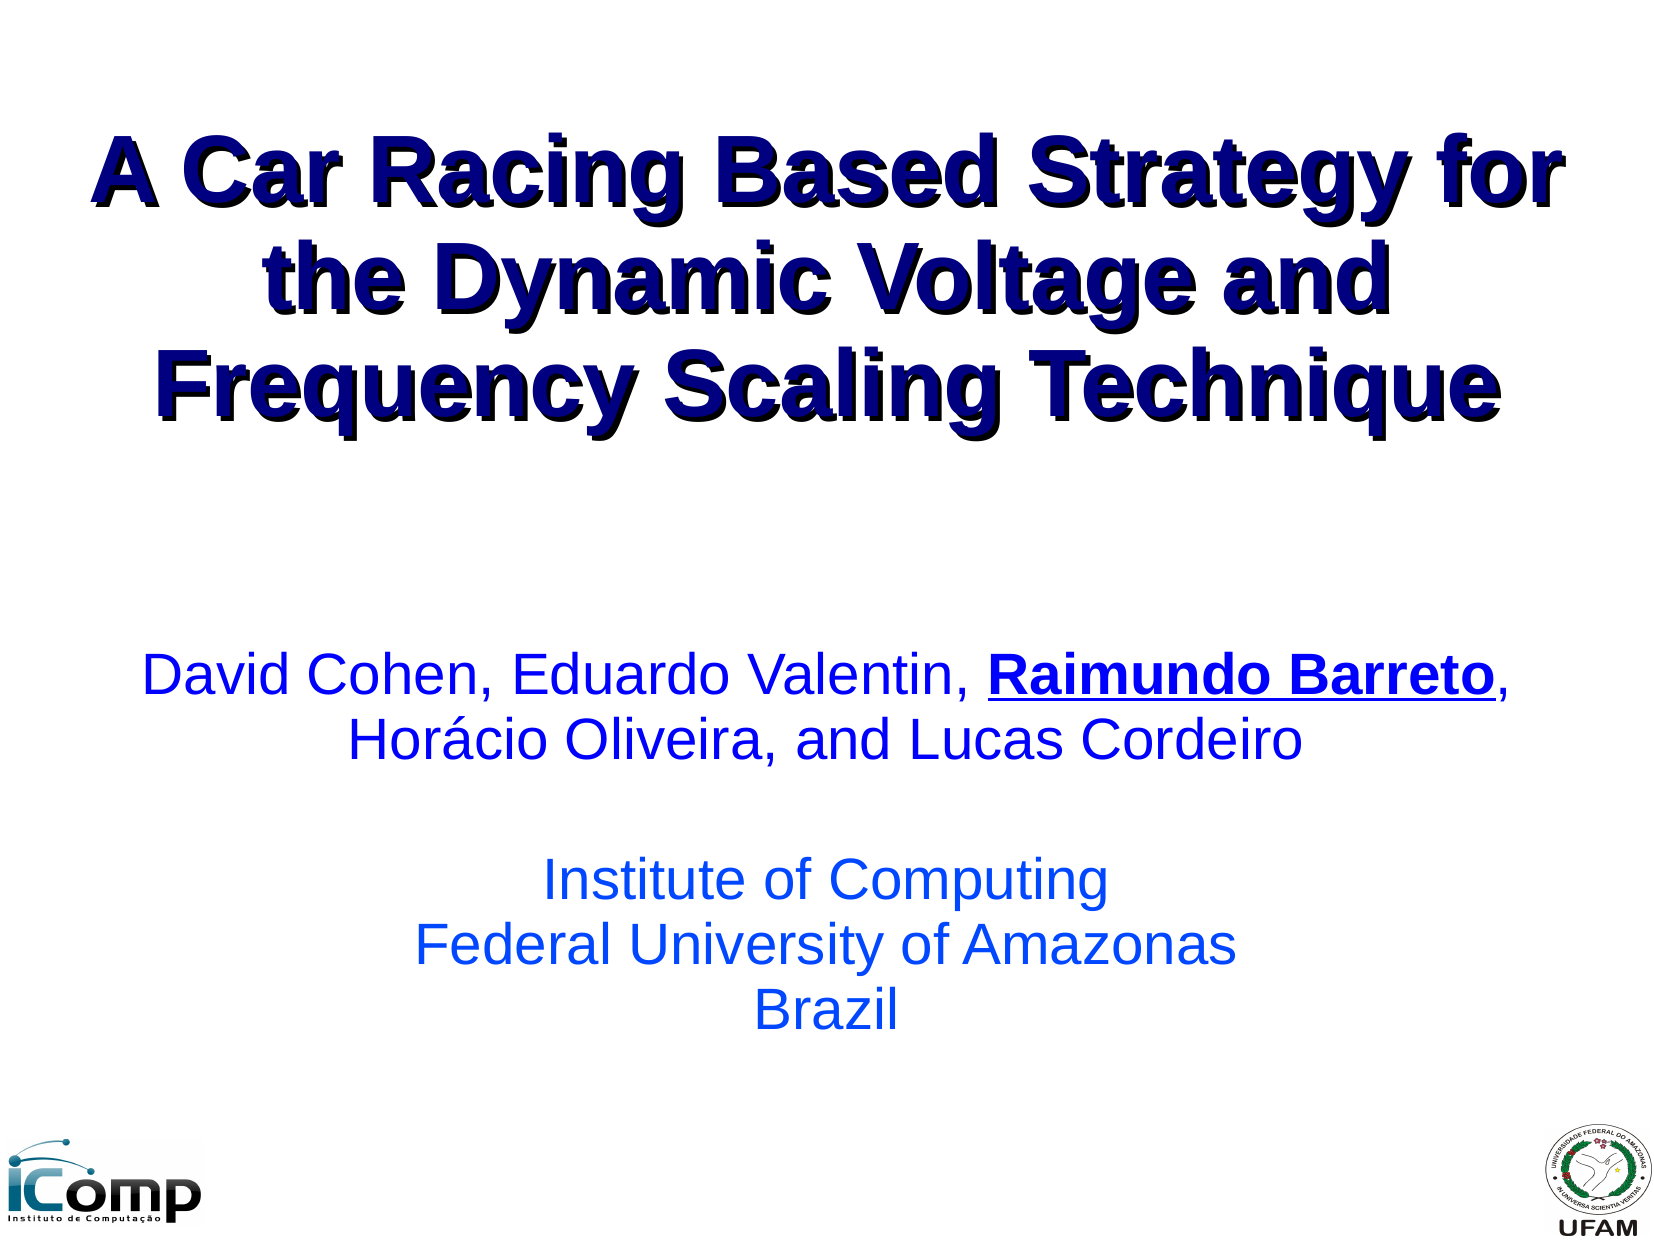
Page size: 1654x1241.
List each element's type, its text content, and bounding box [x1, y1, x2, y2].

subtitle A Car Racing Based Strategy for the Dynamic Voltage and Frequency Scaling Technique David Cohen, Eduardo Valentin, Raimundo Barreto, Horácio Oliveira, and Lucas Cordeiro Institute of Computing Federal University of Amazonas Brazil [82, 49, 1571, 1109]
picture [5, 1139, 205, 1226]
picture [1545, 1124, 1652, 1236]
